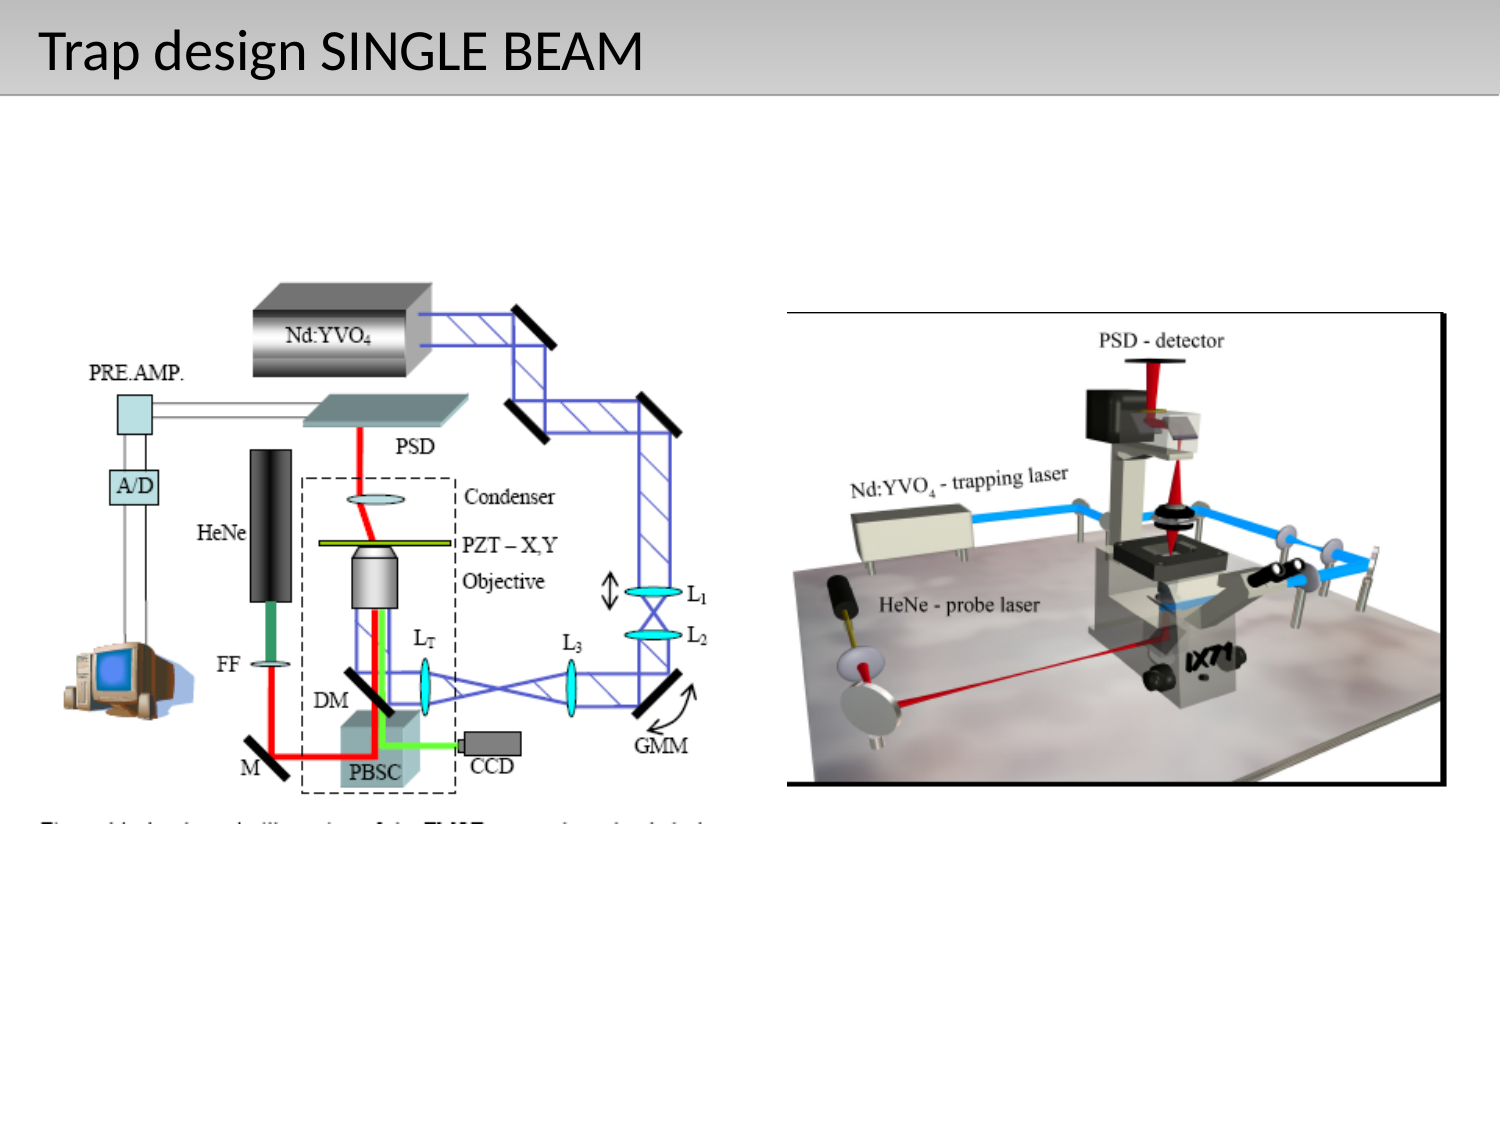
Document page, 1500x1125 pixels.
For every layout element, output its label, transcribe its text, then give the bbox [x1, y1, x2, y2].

title Trap design SINGLE BEAM [23, 0, 1477, 94]
picture [787, 312, 1450, 790]
picture [0, 275, 722, 824]
